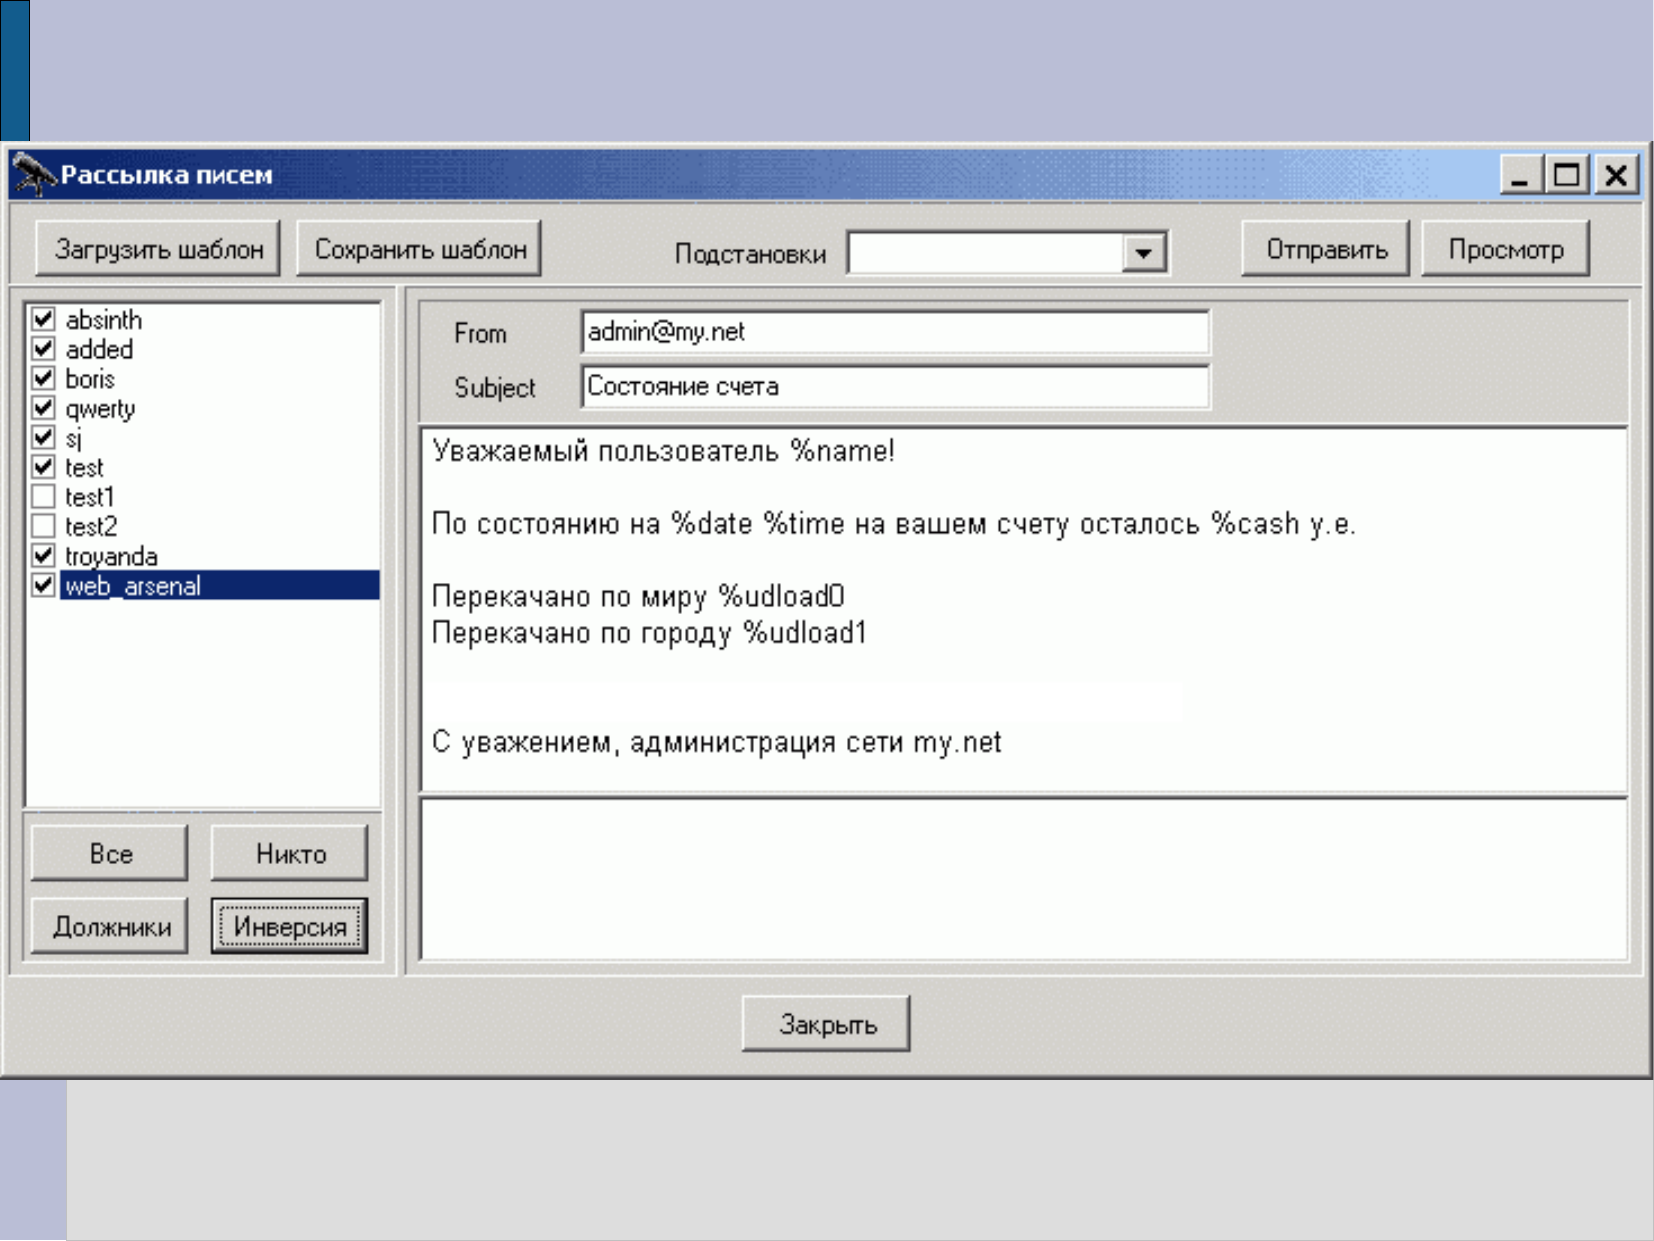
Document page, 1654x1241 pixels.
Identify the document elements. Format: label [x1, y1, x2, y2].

picture [0, 141, 1654, 1080]
